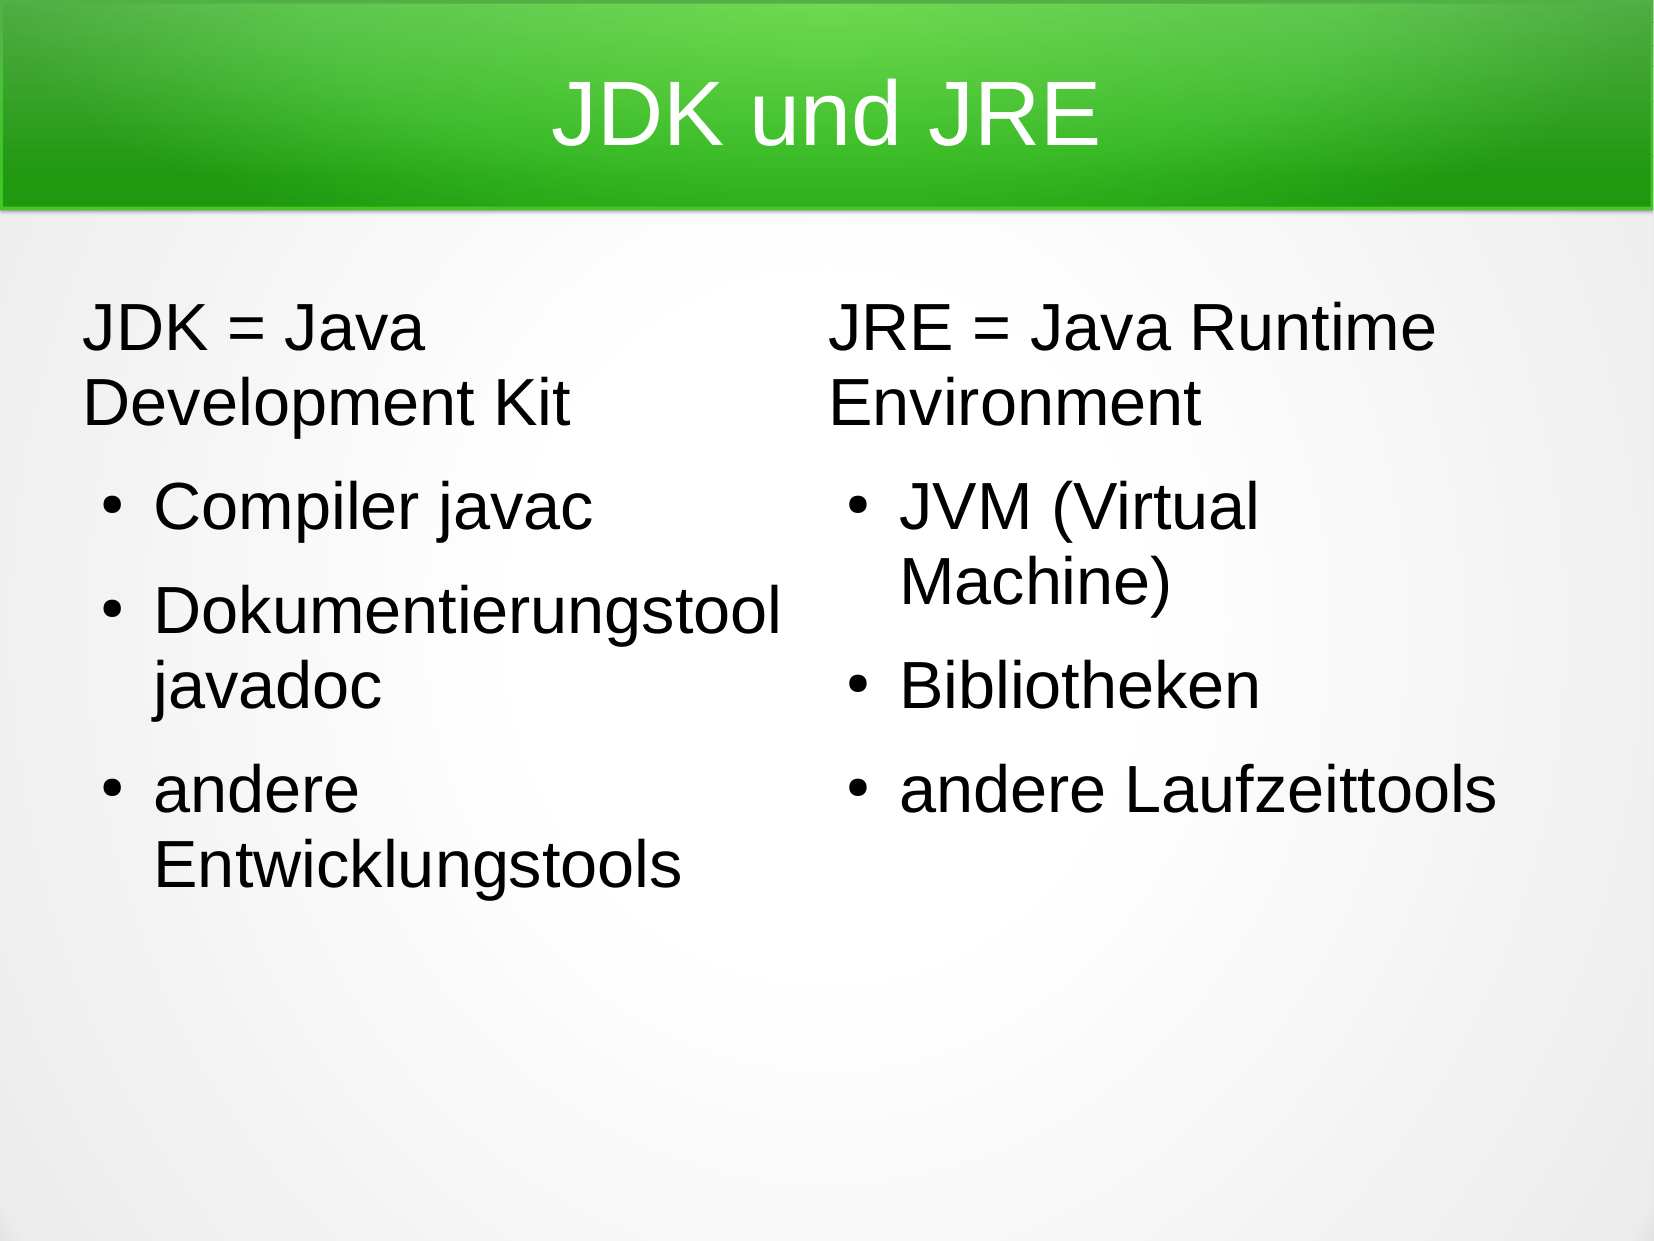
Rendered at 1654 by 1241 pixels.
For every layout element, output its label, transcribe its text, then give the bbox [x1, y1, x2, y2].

list JRE = Java Runtime Environment JVM (Virtual Machine) Bibliotheken andere Laufzeittools [828, 290, 1539, 1010]
title JDK und JRE [82, 49, 1571, 179]
list JDK = Java Development Kit Compiler javac Dokumentierungstool javadoc andere Entwicklungstools [82, 290, 793, 1010]
